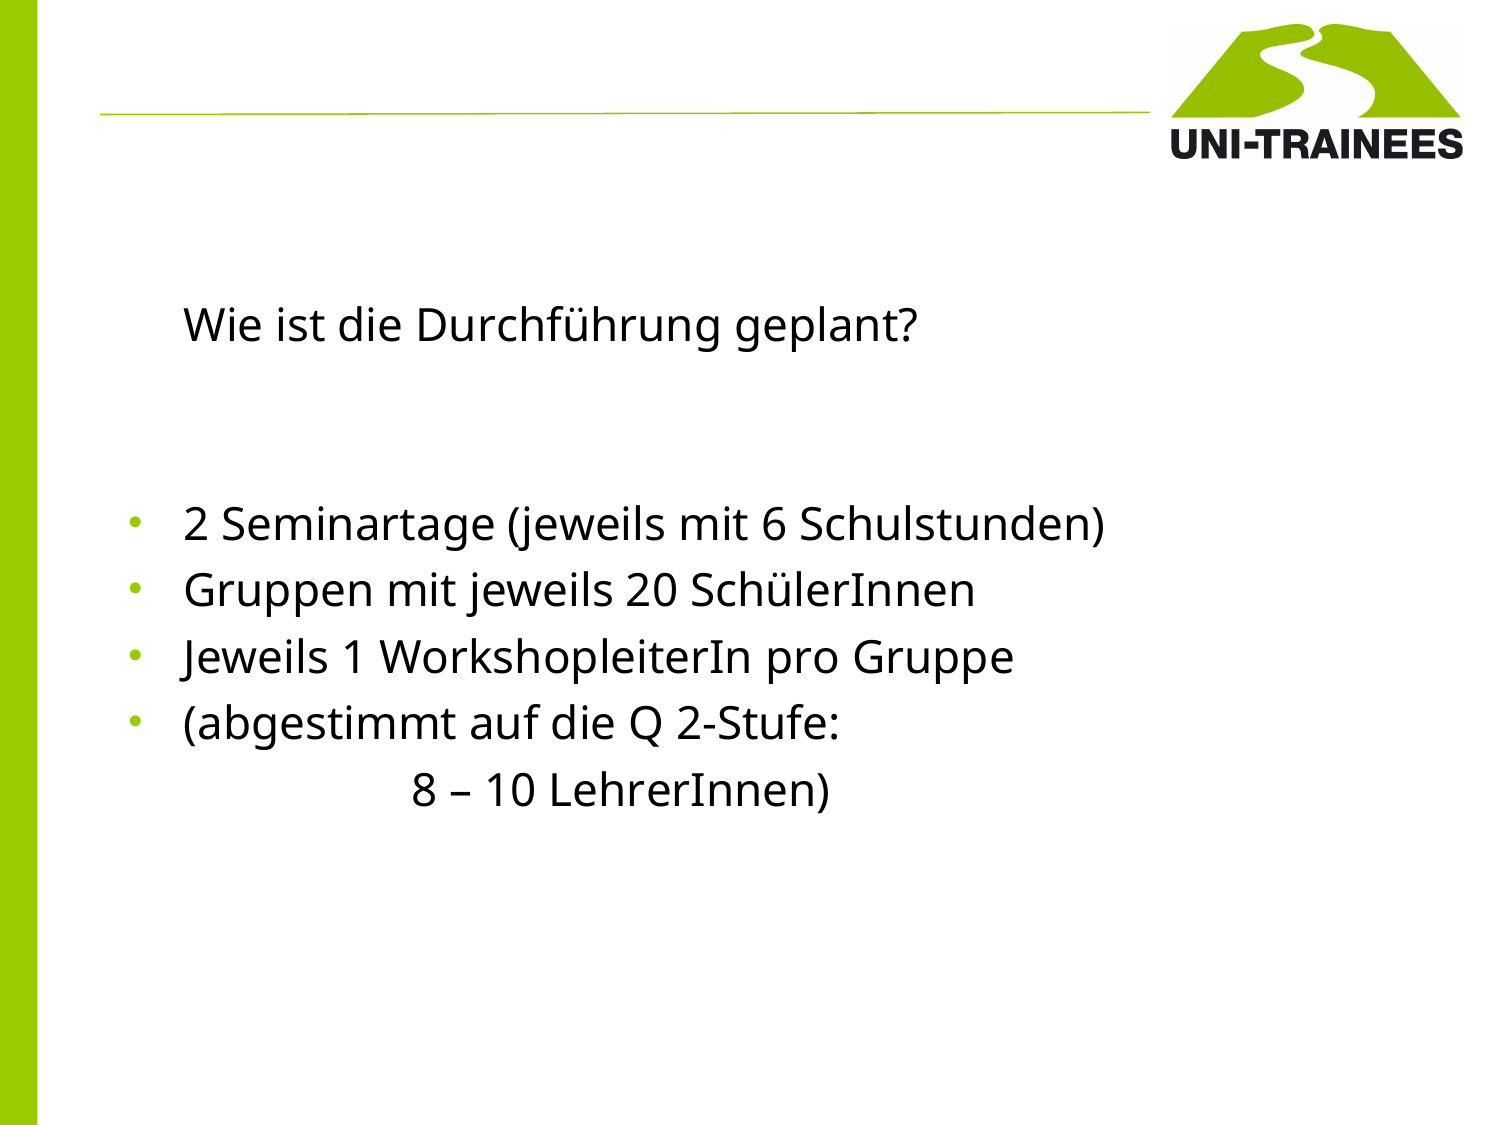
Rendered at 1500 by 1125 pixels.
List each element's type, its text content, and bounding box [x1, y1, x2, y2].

picture [1171, 24, 1463, 159]
list Wie ist die Durchführung geplant? 2 Seminartage (jeweils mit 6 Schulstunden) Gruppen mit jeweils 20 SchülerInnen Jeweils 1 WorkshopleiterIn pro Gruppe (abgestimmt auf die Q 2-Stufe: 8 – 10 LehrerInnen) [112, 287, 1388, 1038]
